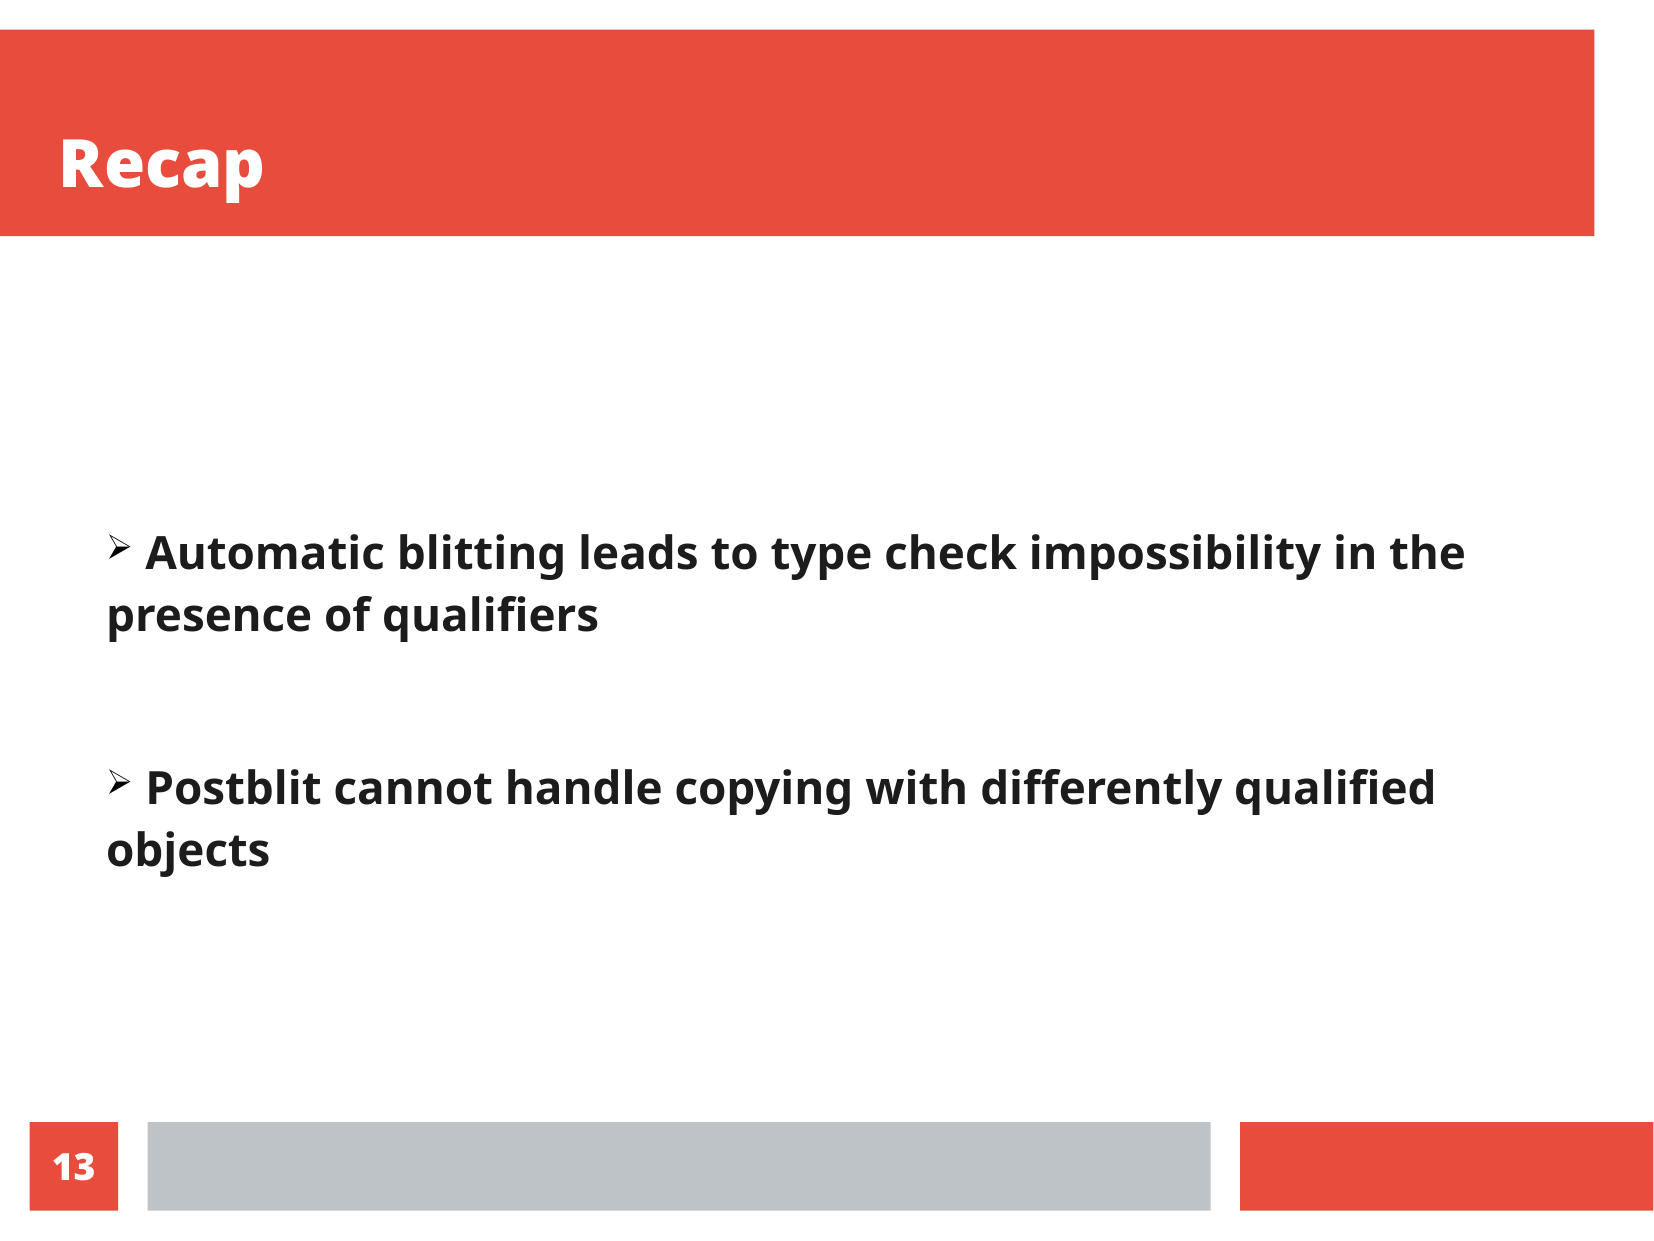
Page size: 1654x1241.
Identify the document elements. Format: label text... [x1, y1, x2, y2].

list Automatic blitting leads to type check impossibility in the presence of qualifiers Postblit cannot handle copying with differently qualified objects [59, 324, 1565, 1093]
title Recap [59, 59, 1595, 207]
